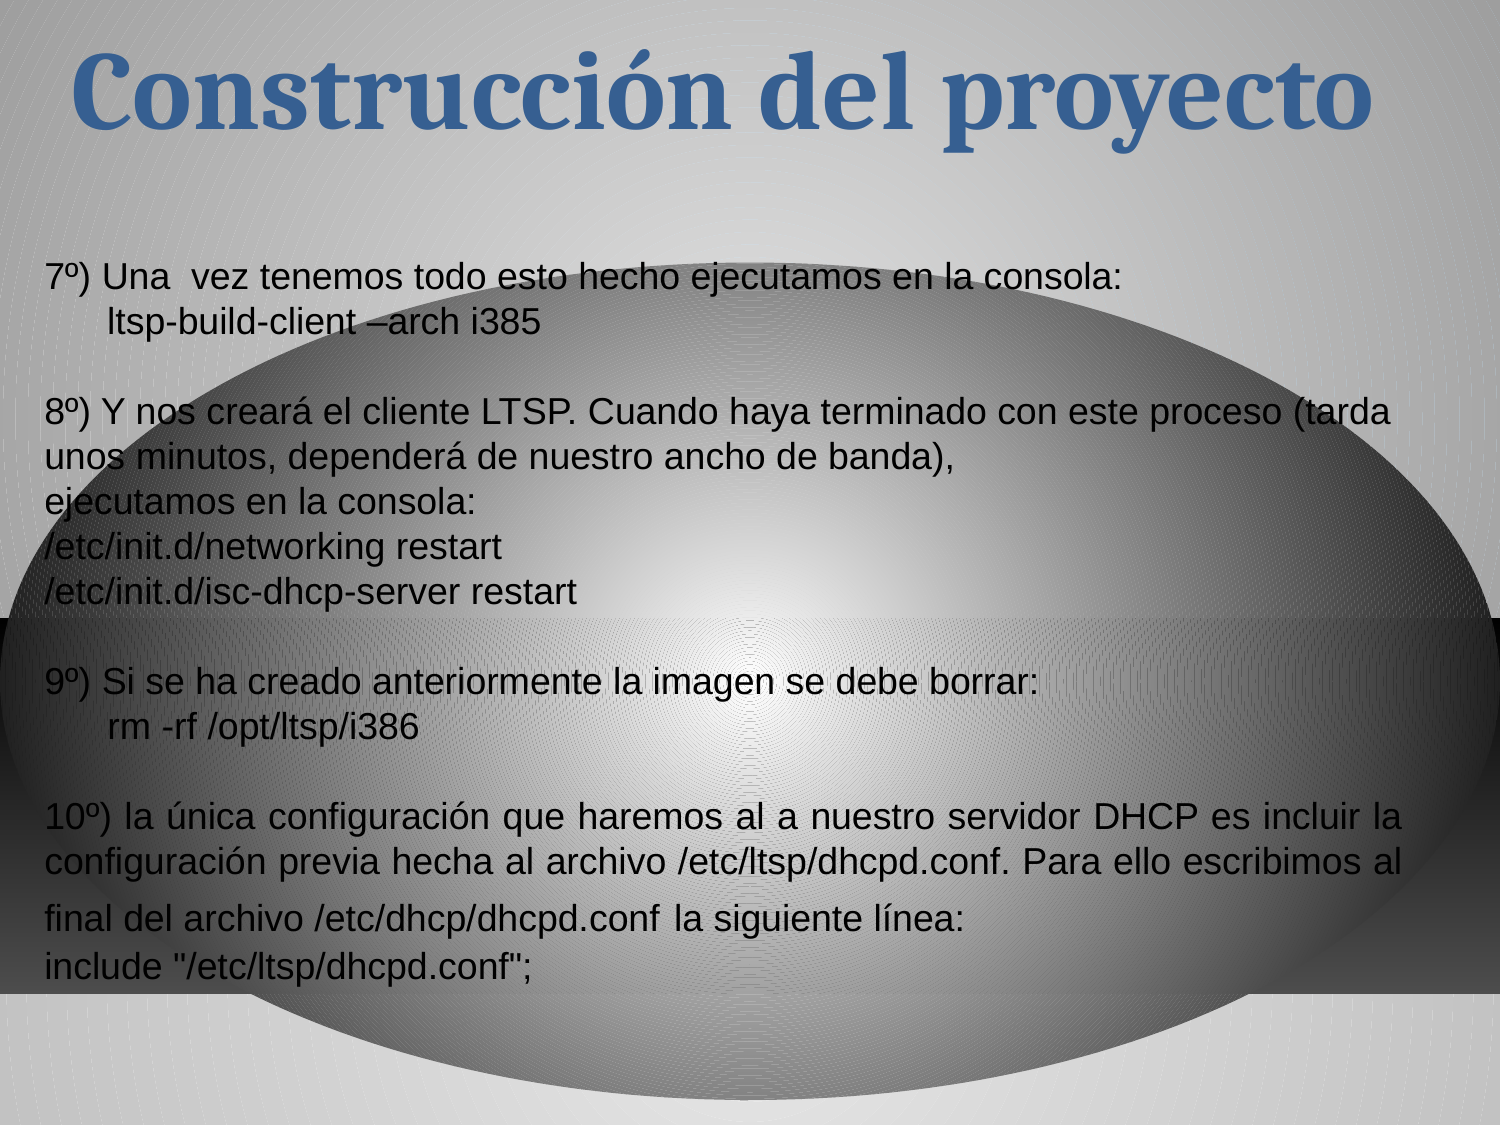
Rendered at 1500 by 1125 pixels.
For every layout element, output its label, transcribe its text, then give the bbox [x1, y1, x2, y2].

text_box 7º) Una vez tenemos todo esto hecho ejecutamos en la consola: ltsp-build-client –arch i385 8º) Y nos creará el cliente LTSP. Cuando haya terminado con este proceso (tarda unos minutos, dependerá de nuestro ancho de banda), ejecutamos en la consola: /etc/init.d/networking restart /etc/init.d/isc-dhcp-server restart 9º) Si se ha creado anteriormente la imagen se debe borrar: rm -rf /opt/ltsp/i386 10º) la única configuración que haremos al a nuestro servidor DHCP es incluir la configuración previa hecha al archivo /etc/ltsp/dhcpd.conf. Para ello escribimos al final del archivo /etc/dhcp/dhcpd.conf la siguiente línea: include "/etc/ltsp/dhcpd.conf"; [29, 244, 1443, 987]
text_box Construcción del proyecto [57, 10, 1391, 160]
